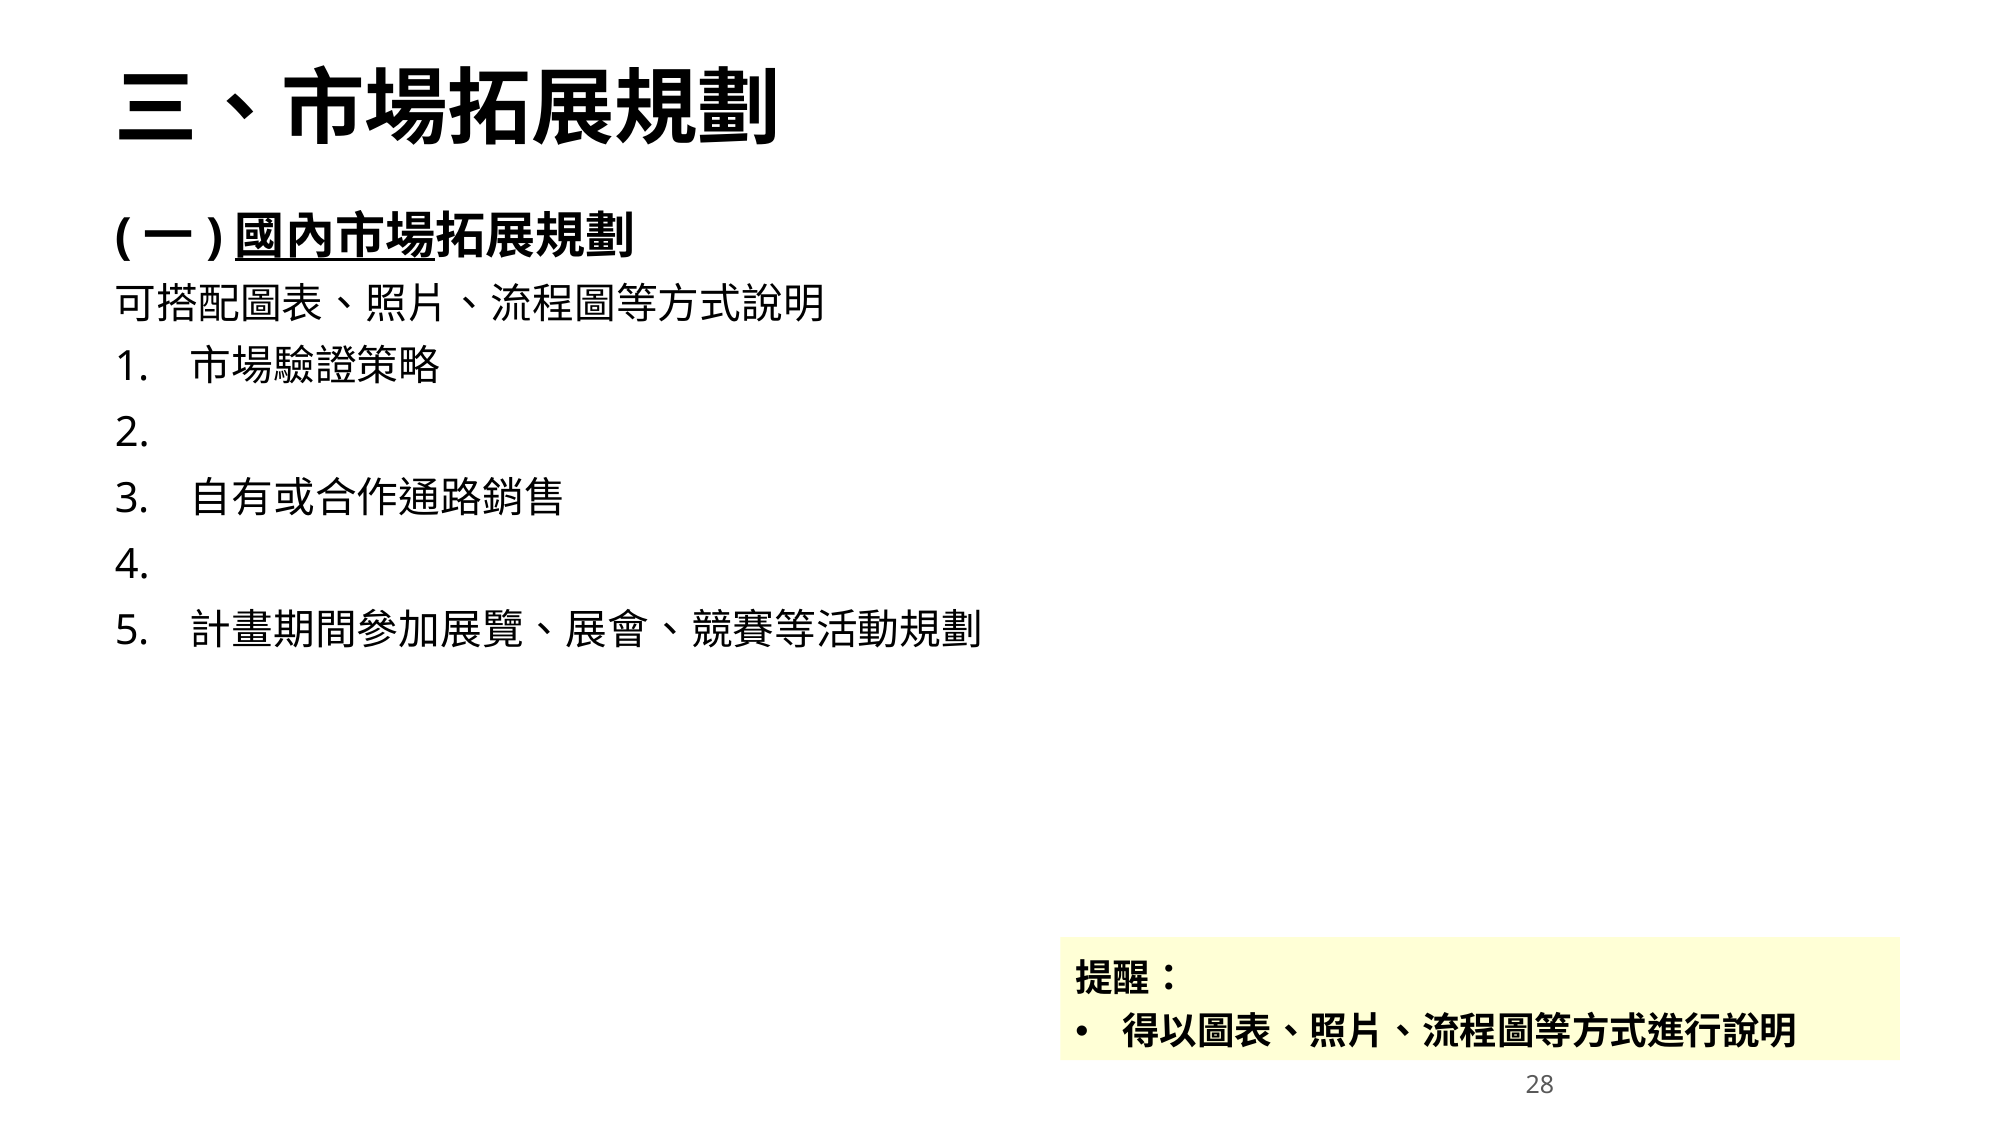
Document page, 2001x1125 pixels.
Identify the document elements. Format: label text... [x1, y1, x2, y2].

text_box 提醒： 得以圖表、照片、流程圖等方式進行說明 [1060, 937, 1900, 1060]
text_box 28 [1510, 1061, 1961, 1097]
title 三、市場拓展規劃 [99, 56, 1900, 166]
text_box (一)國內市場拓展規劃 可搭配圖表、照片、流程圖等方式說明 市場驗證策略 自有或合作通路銷售 計畫期間參加展覽、展會、競賽等活動規劃 [99, 196, 1900, 345]
